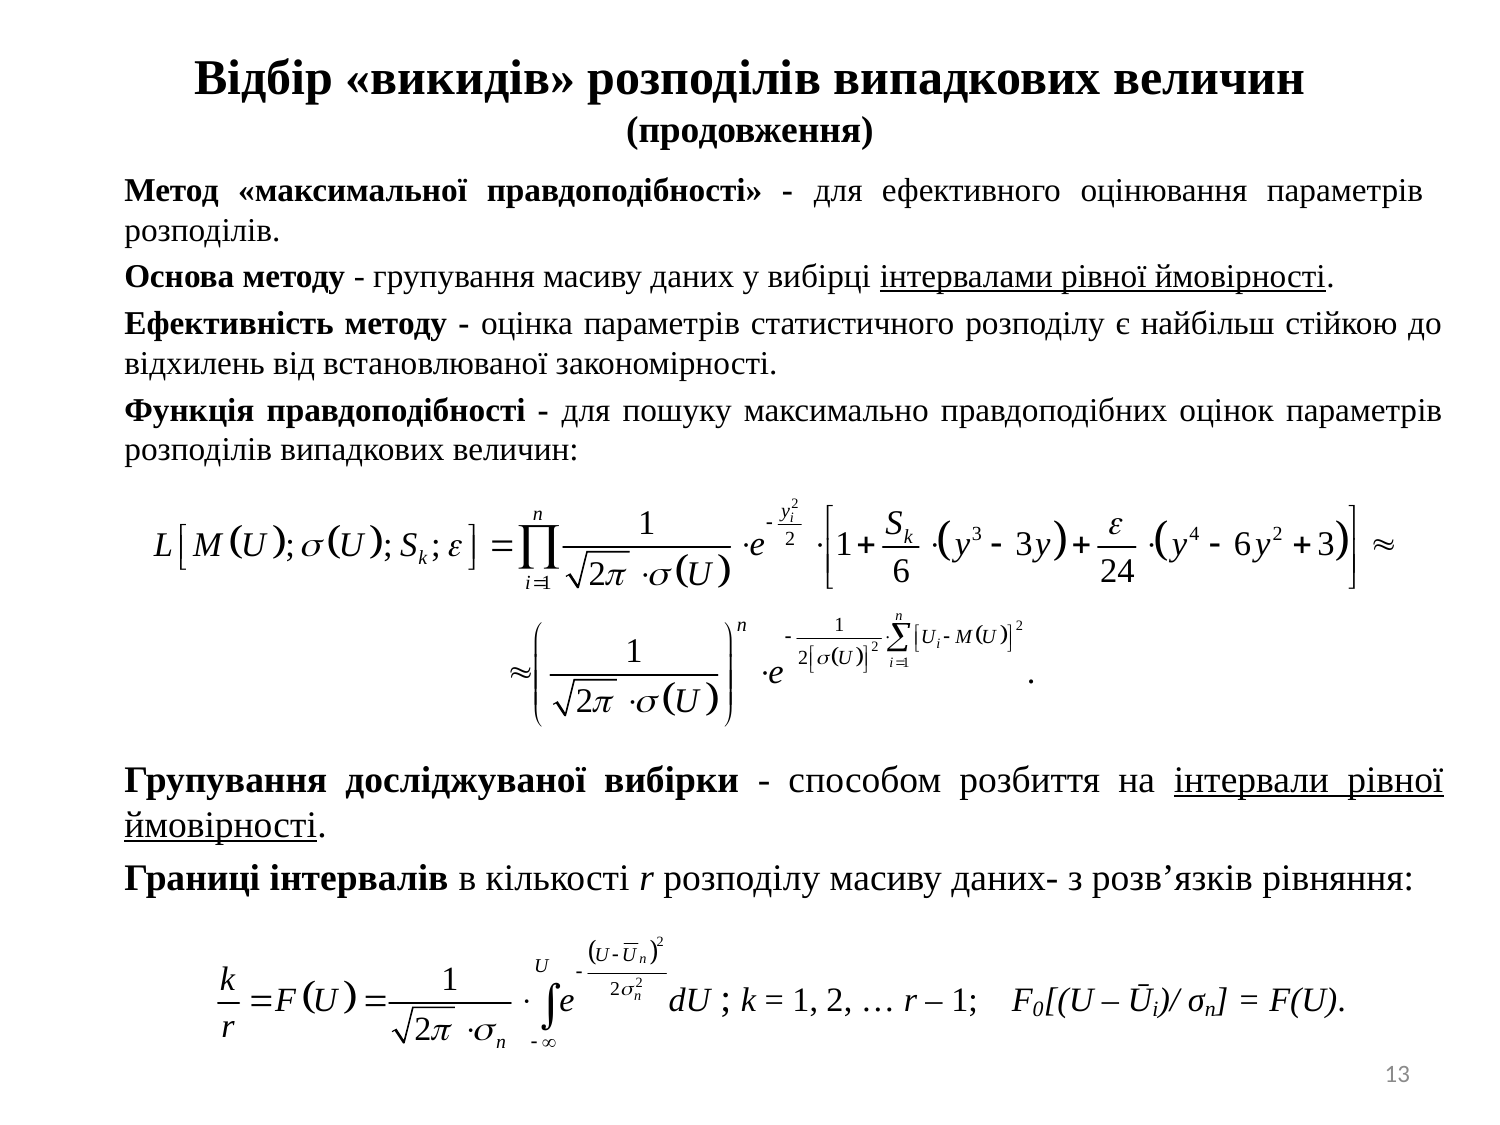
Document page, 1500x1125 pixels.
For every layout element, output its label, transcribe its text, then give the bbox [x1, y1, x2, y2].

title Відбір «викидів» розподілів випадкових величин (продовження) [75, 45, 1425, 149]
picture [0, 491, 1500, 734]
list Метод «максимальної правдоподібності» - для ефективного оцінювання параметрів розподілів. Основа методу - групування масиву даних у вибірці інтервалами рівної ймовірності. Ефективність методу - оцінка параметрів статистичного розподілу є найбільш стійкою до відхилень від встановлюваної закономірності. Функція правдоподібності - для пошуку максимально правдоподібних оцінок параметрів розподілів випадкових величин: Групування досліджуваної вибірки - способом розбиття на інтервали рівної ймовірності. Границі інтервалів в кількості r розподілу масиву даних- з розв’язків рівняння: [53, 1056, 1459, 1106]
picture [0, 928, 1500, 1056]
list Метод «максимальної правдоподібності» - для ефективного оцінювання параметрів розподілів. Основа методу - групування масиву даних у вибірці інтервалами рівної ймовірності. Ефективність методу - оцінка параметрів статистичного розподілу є найбільш стійкою до відхилень від встановлюваної закономірності. Функція правдоподібності - для пошуку максимально правдоподібних оцінок параметрів розподілів випадкових величин: Групування досліджуваної вибірки - способом розбиття на інтервали рівної ймовірності. Границі інтервалів в кількості r розподілу масиву даних- з розв’язків рівняння: [53, 160, 1459, 491]
list Метод «максимальної правдоподібності» - для ефективного оцінювання параметрів розподілів. Основа методу - групування масиву даних у вибірці інтервалами рівної ймовірності. Ефективність методу - оцінка параметрів статистичного розподілу є найбільш стійкою до відхилень від встановлюваної закономірності. Функція правдоподібності - для пошуку максимально правдоподібних оцінок параметрів розподілів випадкових величин: Групування досліджуваної вибірки - способом розбиття на інтервали рівної ймовірності. Границі інтервалів в кількості r розподілу масиву даних- з розв’язків рівняння: [53, 734, 1459, 928]
